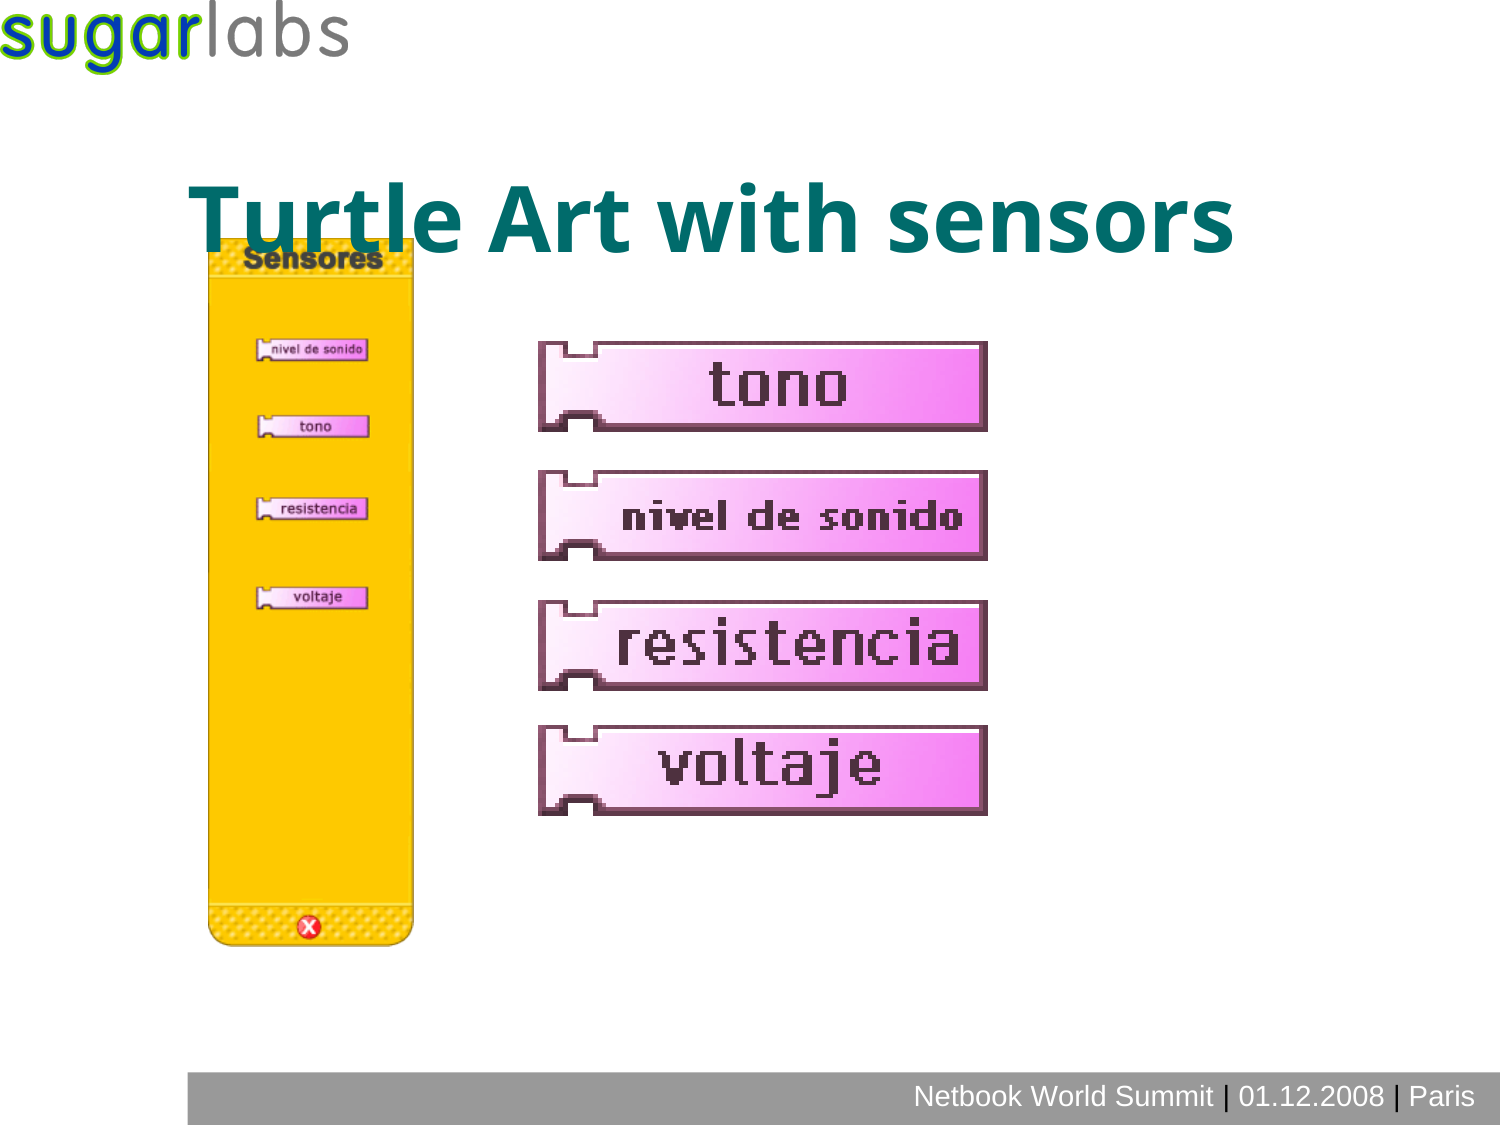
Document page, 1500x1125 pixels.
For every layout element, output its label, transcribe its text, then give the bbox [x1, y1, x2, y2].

picture [208, 238, 414, 947]
picture [538, 725, 988, 816]
title Turtle Art with sensors [75, 51, 1425, 226]
picture [262, 238, 277, 242]
picture [0, 0, 348, 75]
picture [538, 600, 988, 691]
picture [538, 341, 988, 432]
picture [538, 470, 988, 561]
